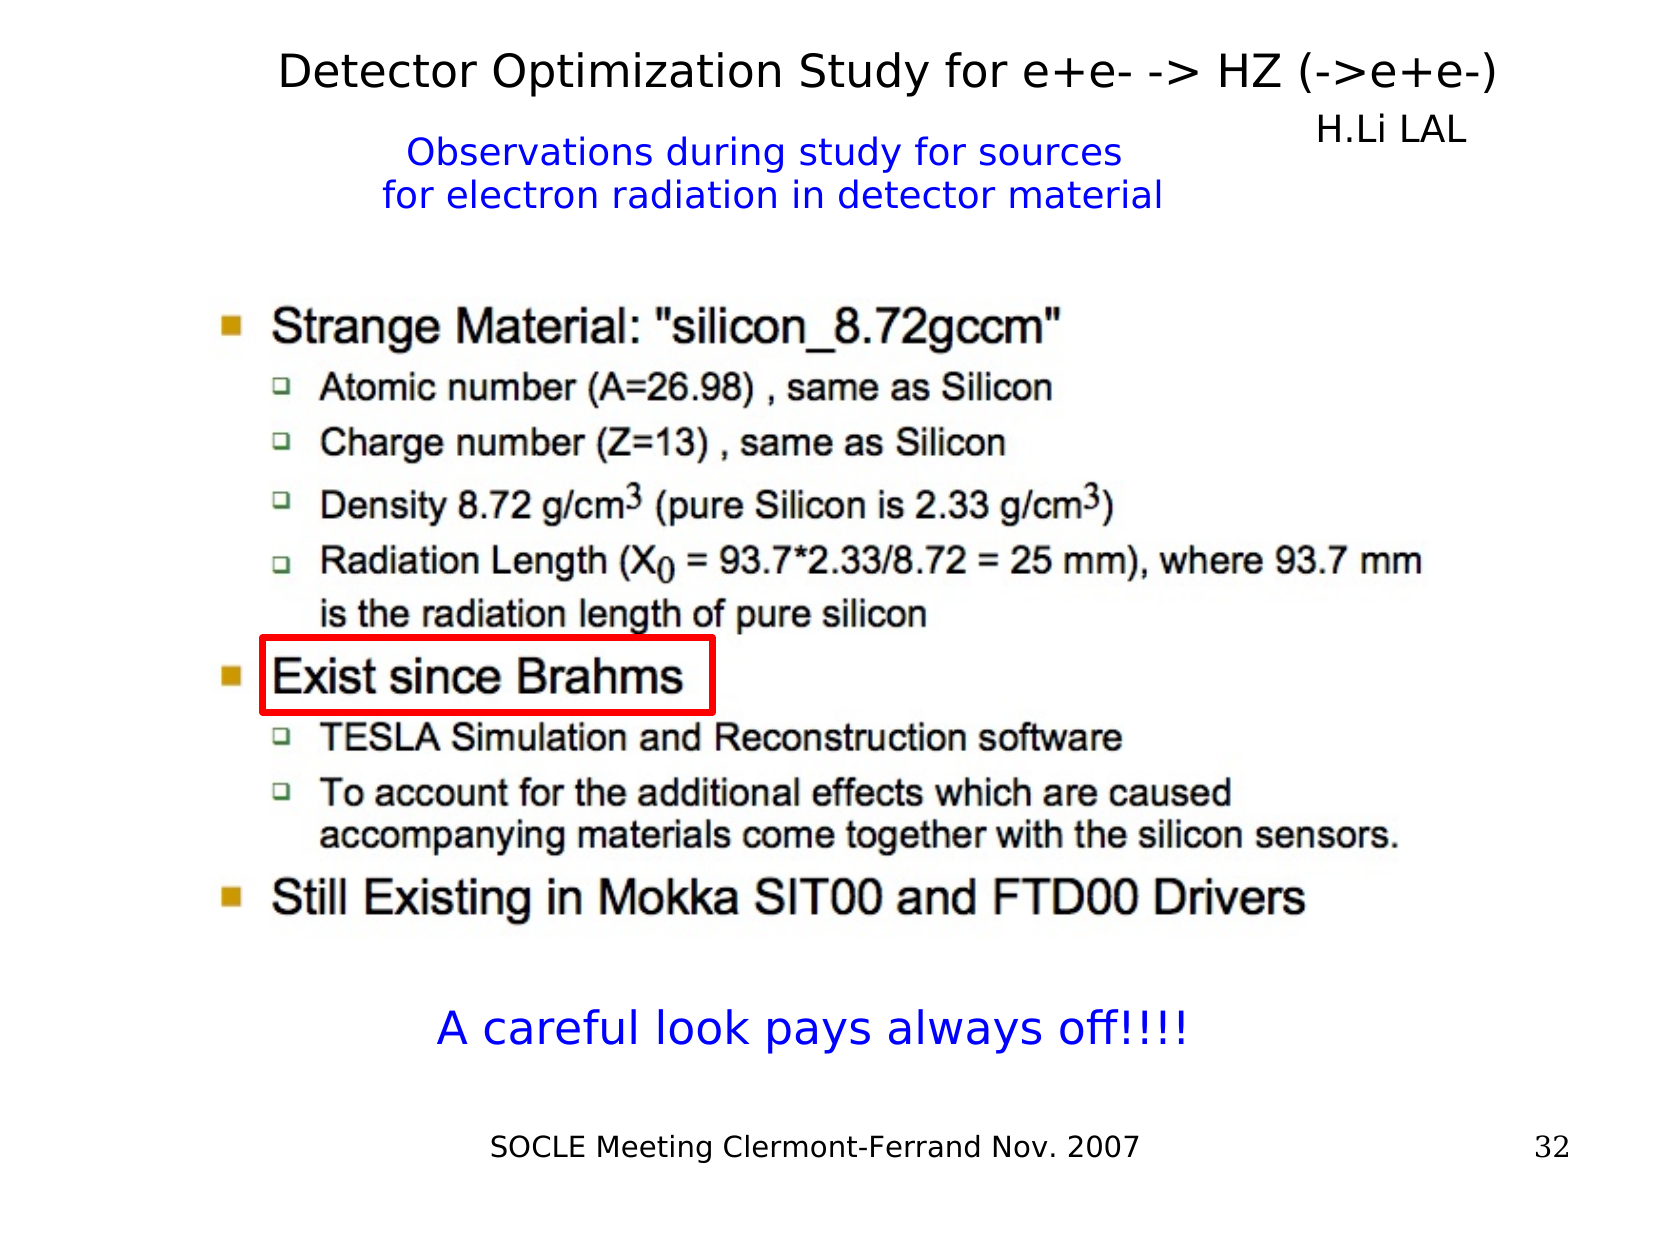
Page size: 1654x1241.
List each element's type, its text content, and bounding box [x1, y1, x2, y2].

picture [180, 237, 1501, 970]
text_box A careful look pays always off!!!! [421, 994, 1193, 1063]
text_box Observations during study for sources for electron radiation in detector material [367, 123, 1163, 226]
text_box H.Li LAL [1300, 100, 1478, 160]
text_box Detector Optimization Study for e+e- -> HZ (->e+e-) [262, 37, 1492, 106]
